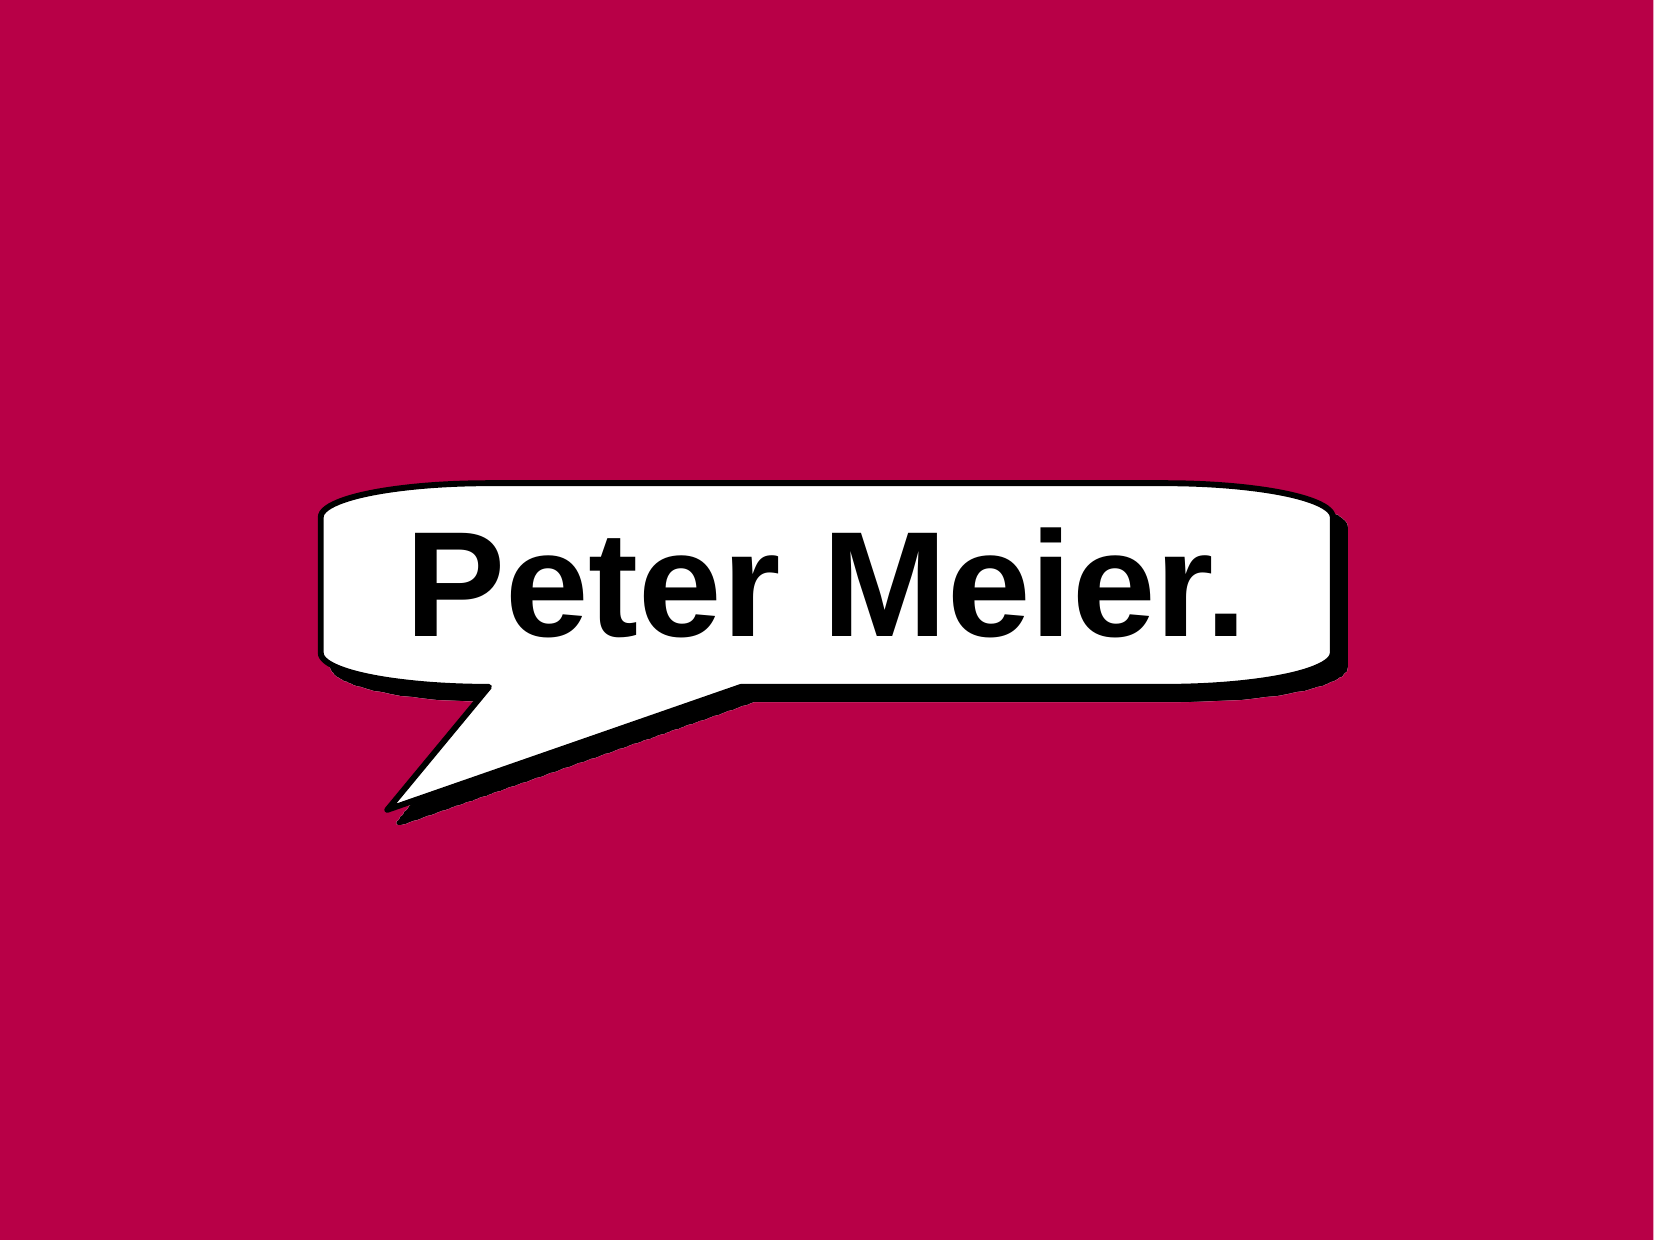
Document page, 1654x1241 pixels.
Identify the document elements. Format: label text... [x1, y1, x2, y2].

text_box Peter Meier. [323, 493, 1330, 684]
text_box [387, 684, 1233, 810]
text_box [370, 483, 1283, 493]
